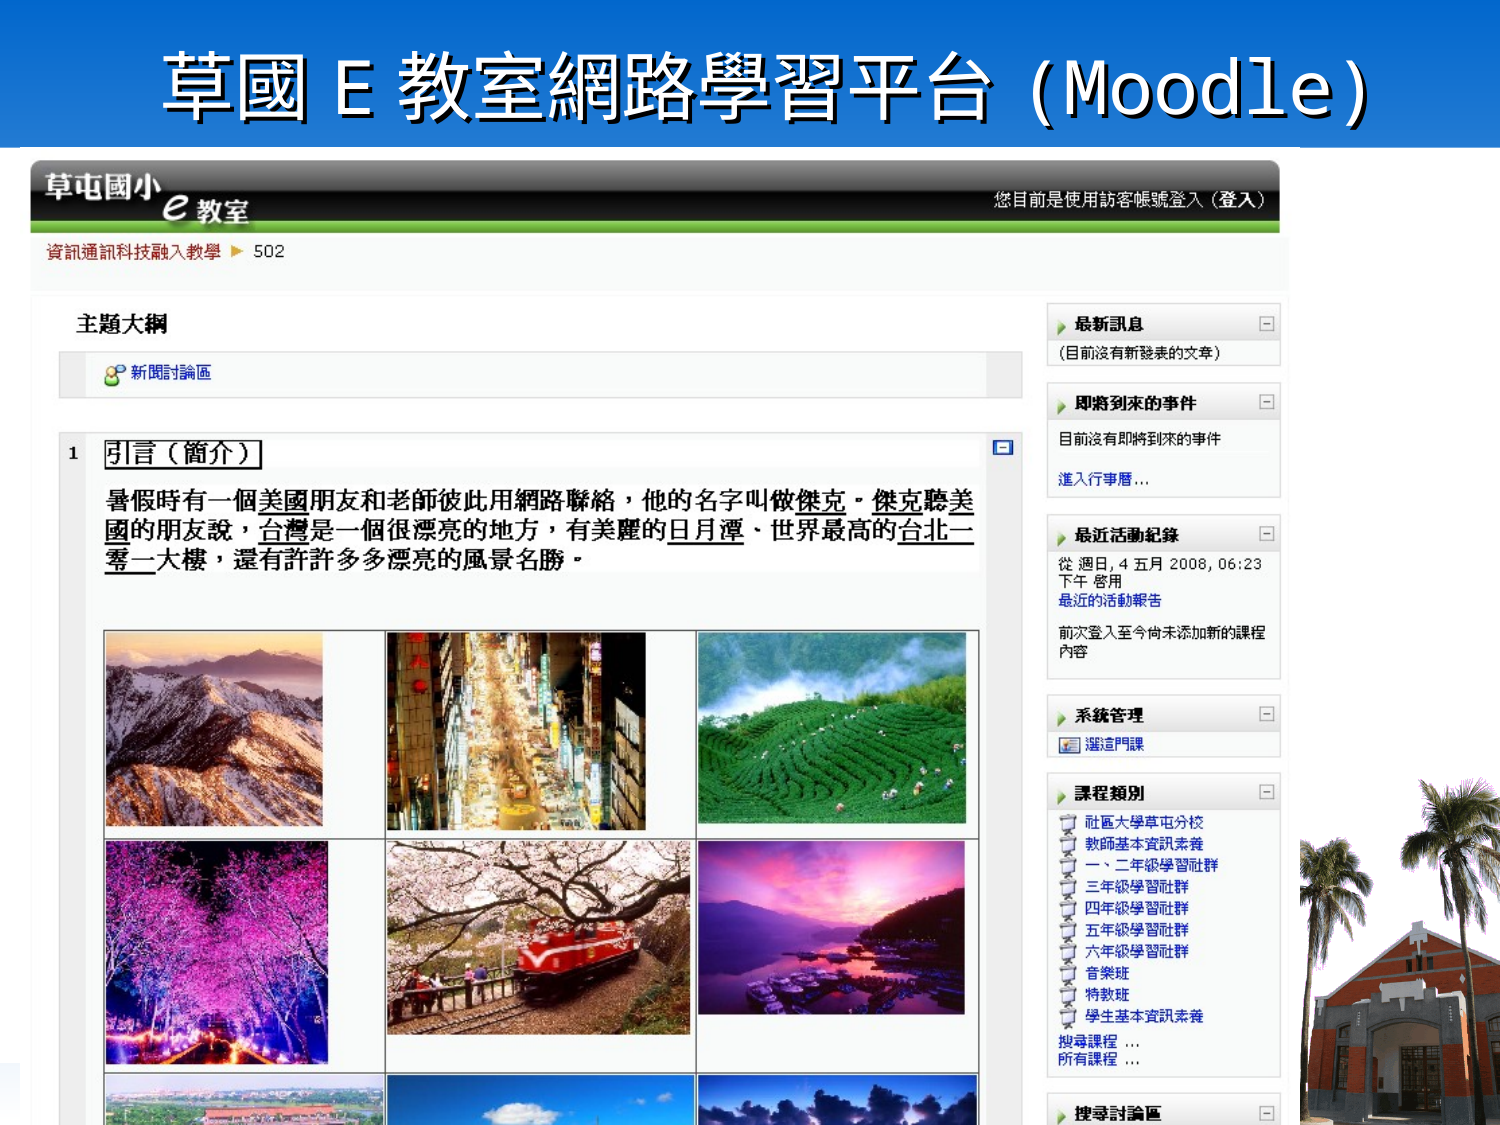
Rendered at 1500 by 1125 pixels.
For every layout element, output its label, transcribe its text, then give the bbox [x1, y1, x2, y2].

picture [20, 147, 1500, 1125]
title 草國E教室網路學習平台(Moodle) [159, 0, 1489, 176]
